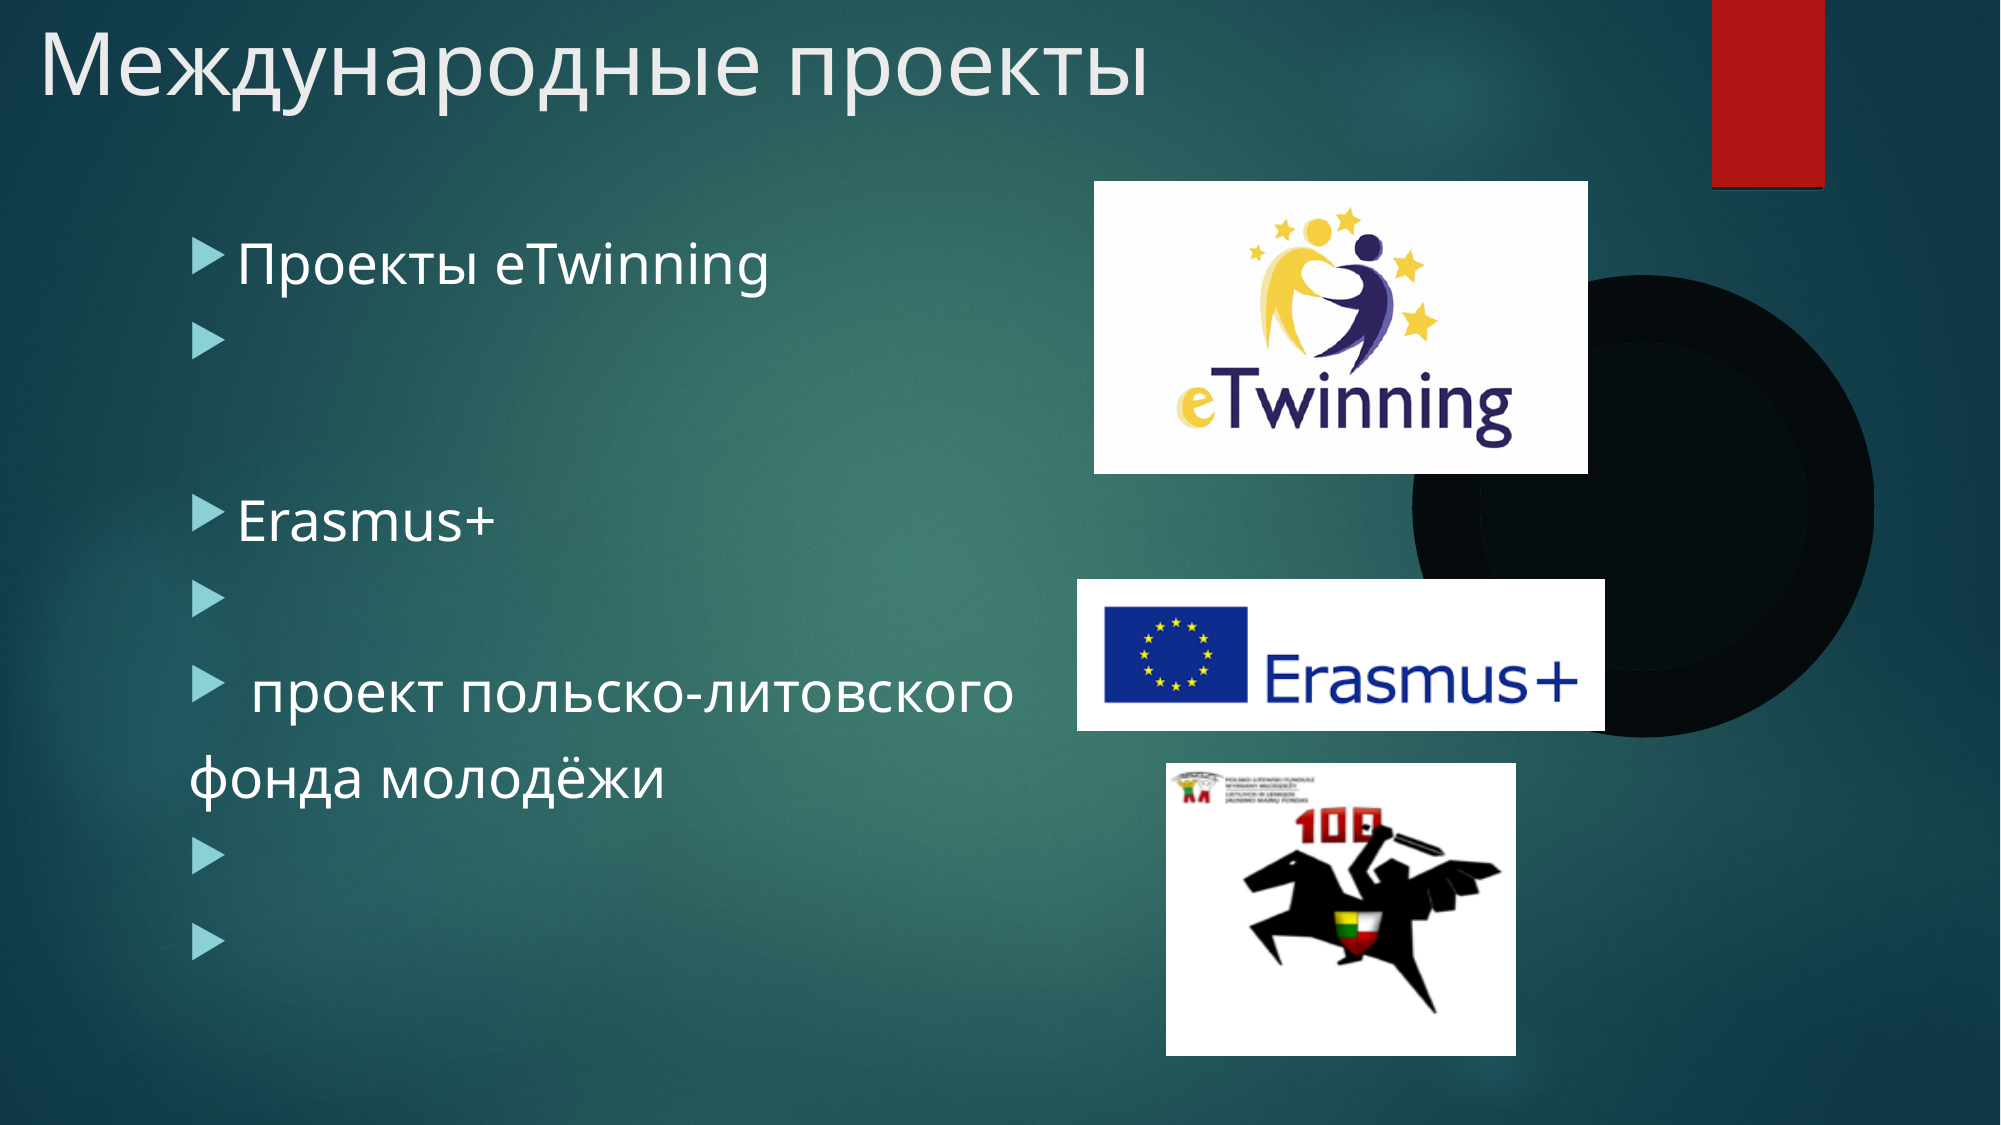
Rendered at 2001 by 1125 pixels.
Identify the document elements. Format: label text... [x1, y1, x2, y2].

picture [1094, 181, 1588, 474]
list Проекты eTwinning Еrasmus+ проект польско-литовского фонда молодёжи [173, 219, 1468, 820]
picture [1077, 580, 1605, 731]
picture [1166, 763, 1516, 1056]
title Международные проекты [0, 0, 1543, 230]
